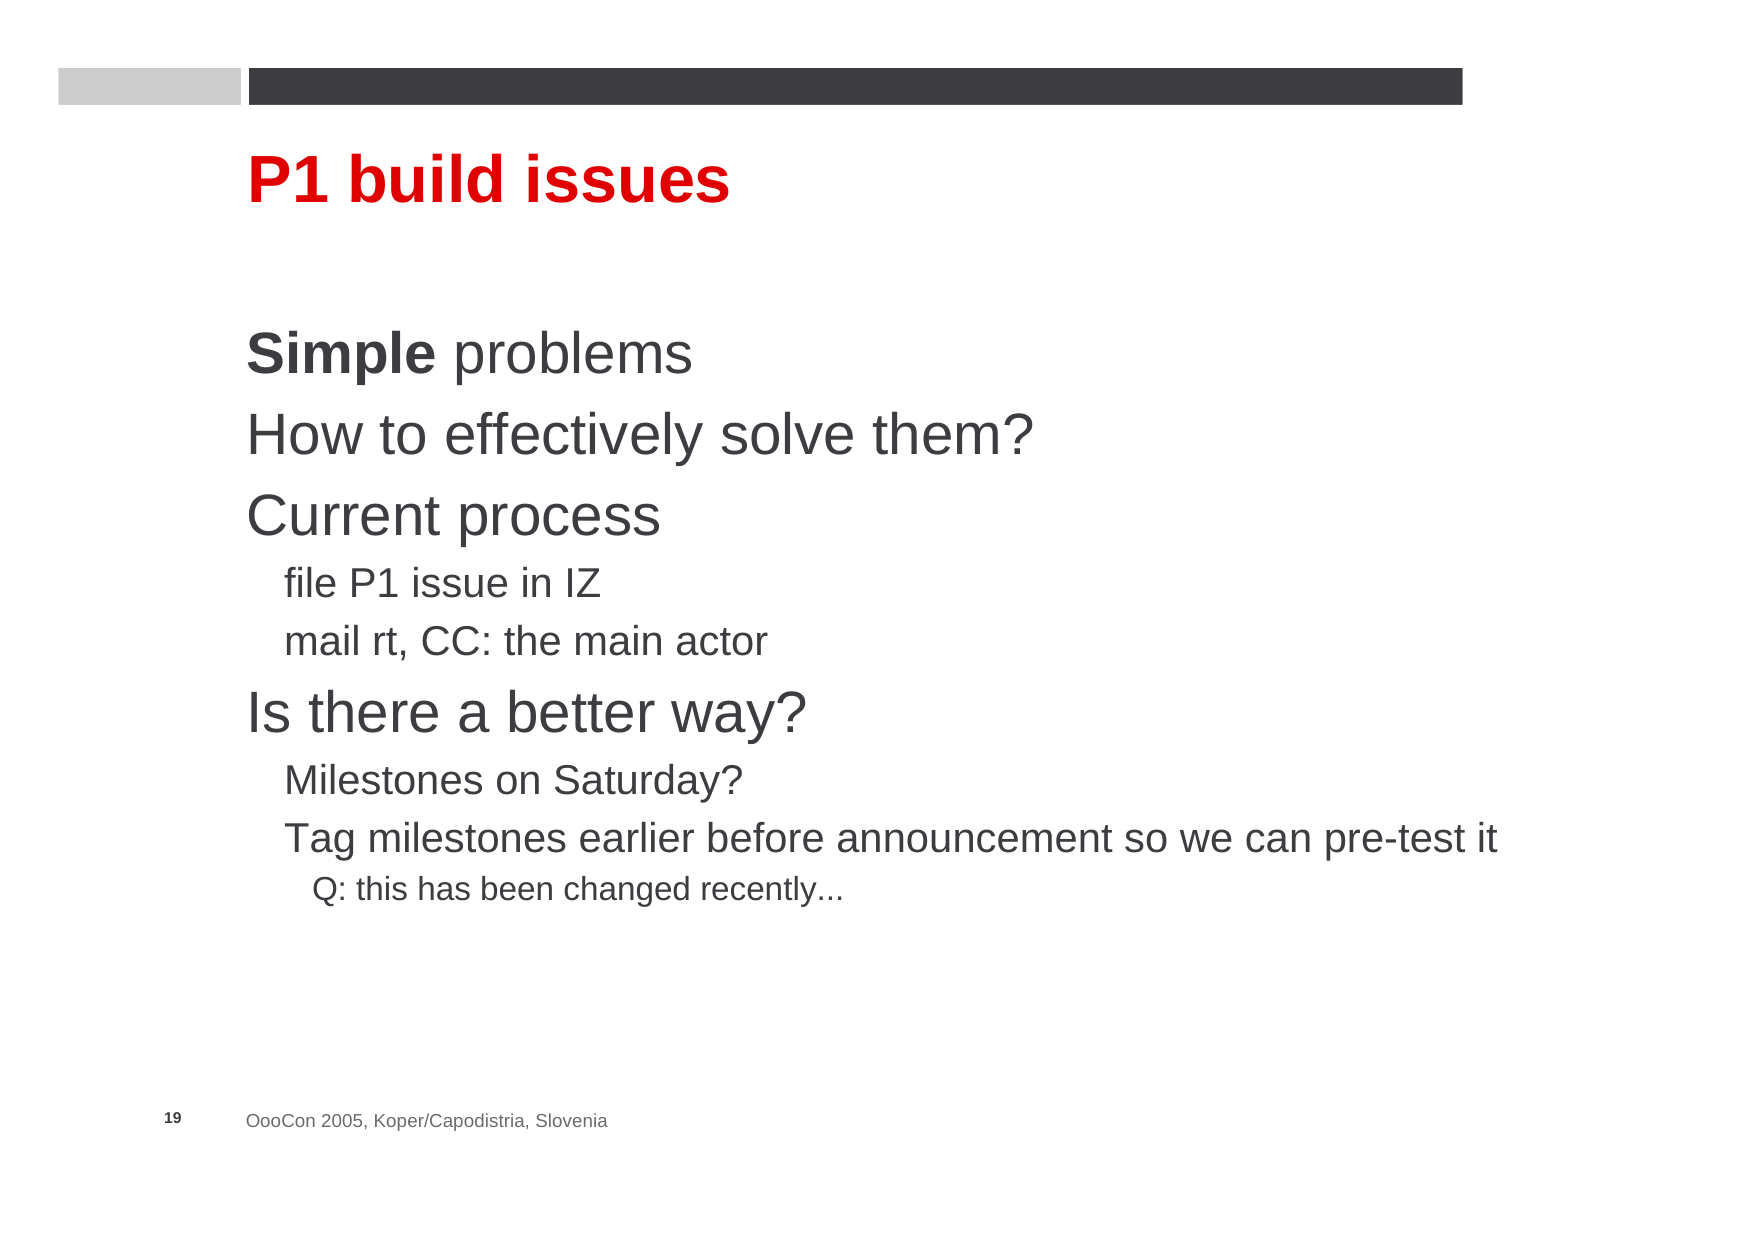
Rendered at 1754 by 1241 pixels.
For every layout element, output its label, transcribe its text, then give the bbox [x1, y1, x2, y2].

title P1 build issues [247, 100, 1581, 263]
list Simple problems How to effectively solve them? Current process file P1 issue in IZ mail rt, CC: the main actor Is there a better way? Milestones on Saturday? Tag milestones earlier before announcement so we can pre-test it Q: this has been changed recently... [246, 304, 1600, 1034]
